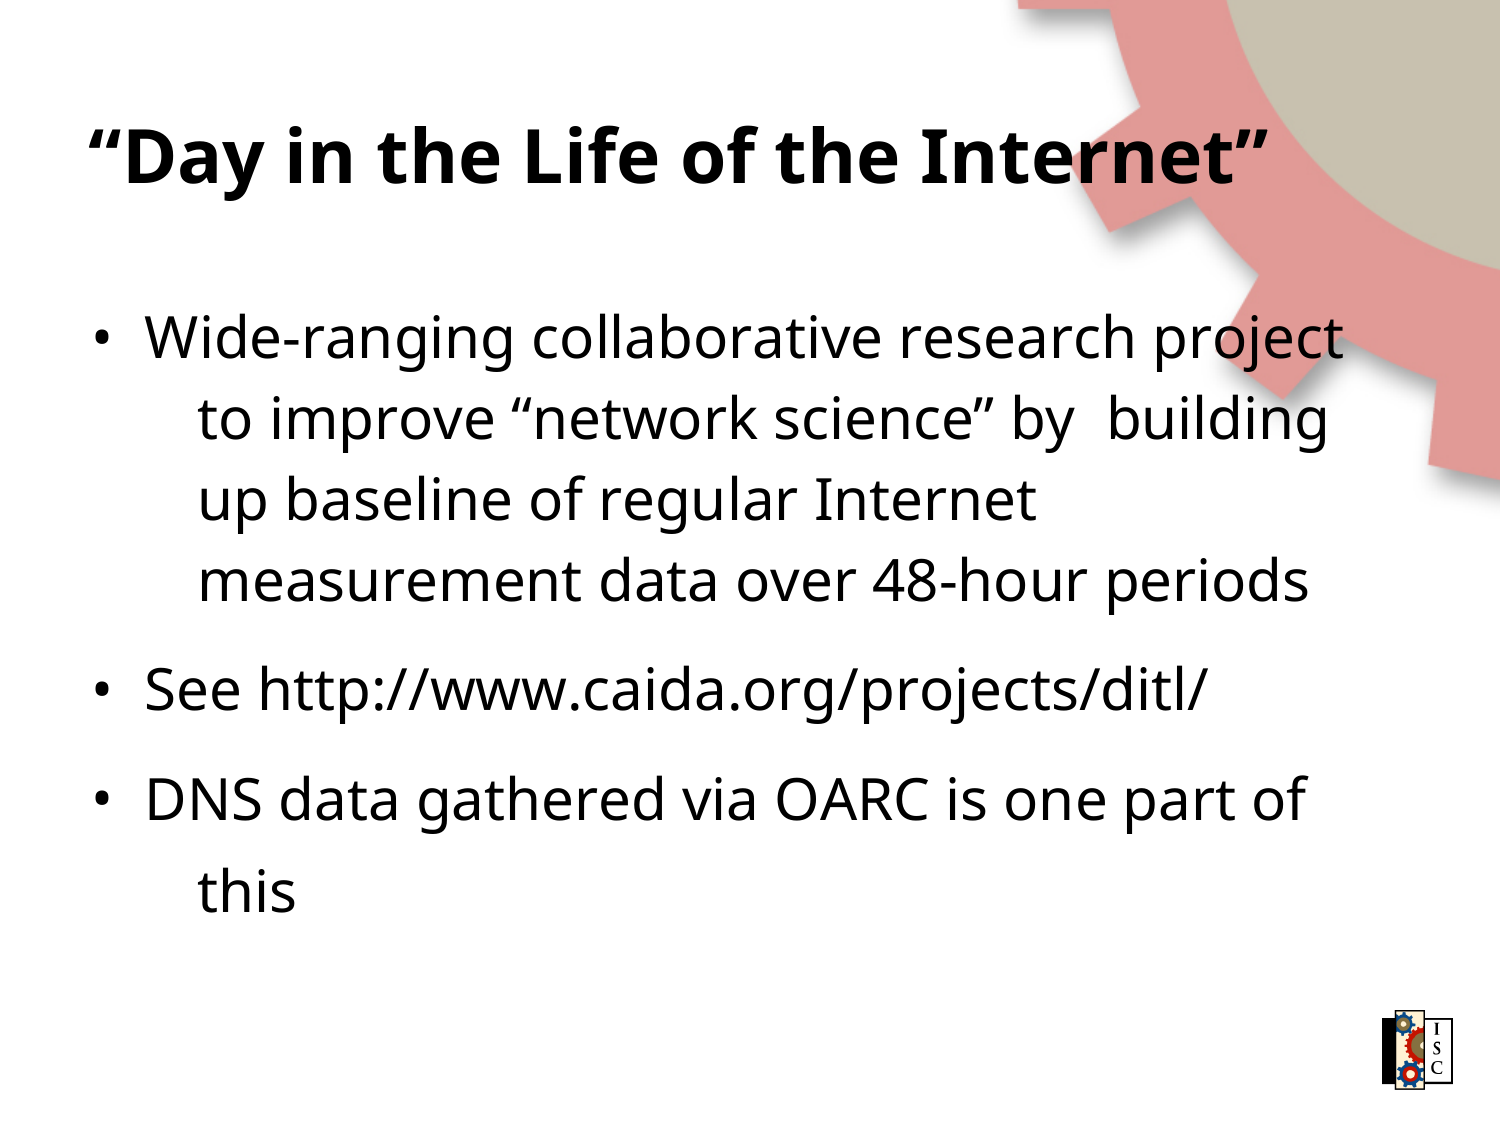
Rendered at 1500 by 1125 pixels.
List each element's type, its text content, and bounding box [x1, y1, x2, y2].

title “Day in the Life of the Internet” [88, 30, 1473, 276]
list Wide-ranging collaborative research project to improve “network science” by building up baseline of regular Internet measurement data over 48-hour periods See http://www.caida.org/projects/ditl/ DNS data gathered via OARC is one part of this [91, 295, 1406, 1016]
picture [0, 0, 1500, 1125]
